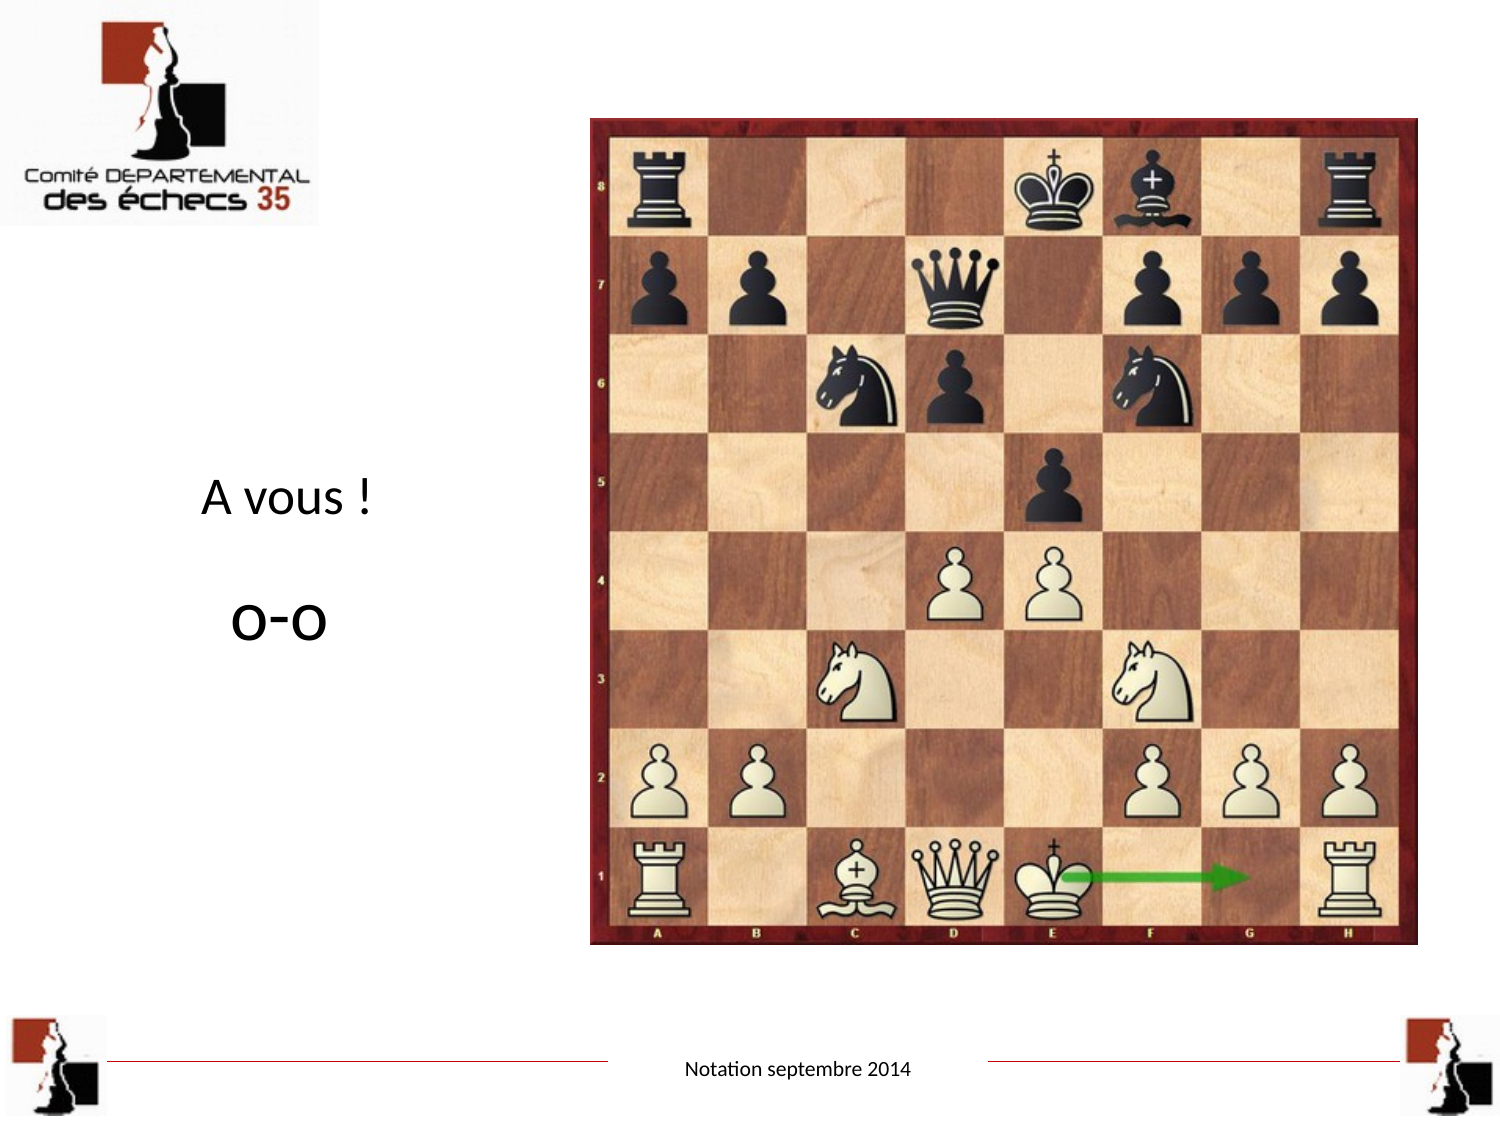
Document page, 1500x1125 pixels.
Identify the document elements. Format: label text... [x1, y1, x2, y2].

picture [6, 1015, 107, 1116]
text_box A vous ! [23, 342, 551, 768]
picture [590, 118, 1418, 945]
picture [0, 0, 319, 226]
text_box o-o [16, 448, 544, 875]
picture [1400, 1015, 1500, 1116]
